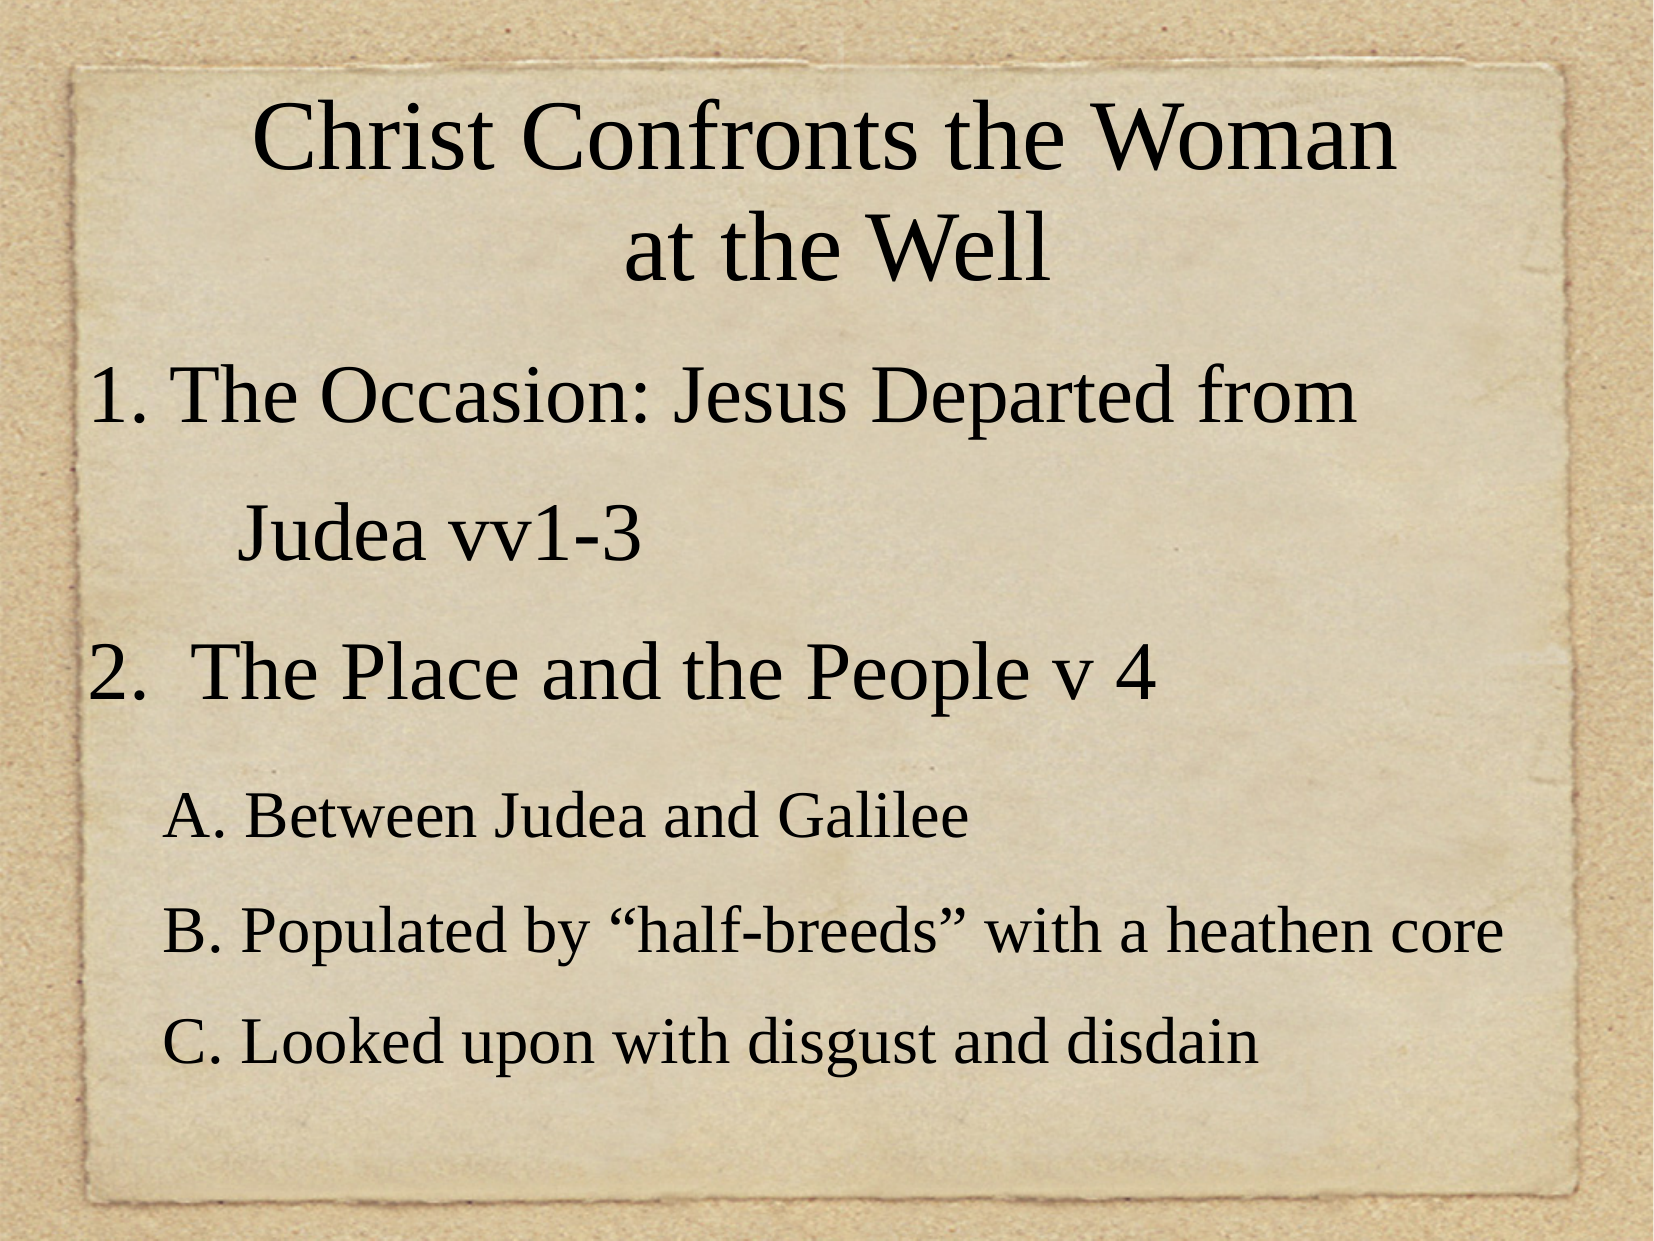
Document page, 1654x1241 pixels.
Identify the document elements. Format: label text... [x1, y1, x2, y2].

picture [0, 0, 1654, 1241]
text_box Christ Confronts the Woman at the Well 1. The Occasion: Jesus Departed from Judea vv1-3 2. The Place and the People v 4 A. Between Judea and Galilee B. Populated by “half-breeds” with a heathen core C. Looked upon with disgust and disdain [73, 73, 1603, 1241]
